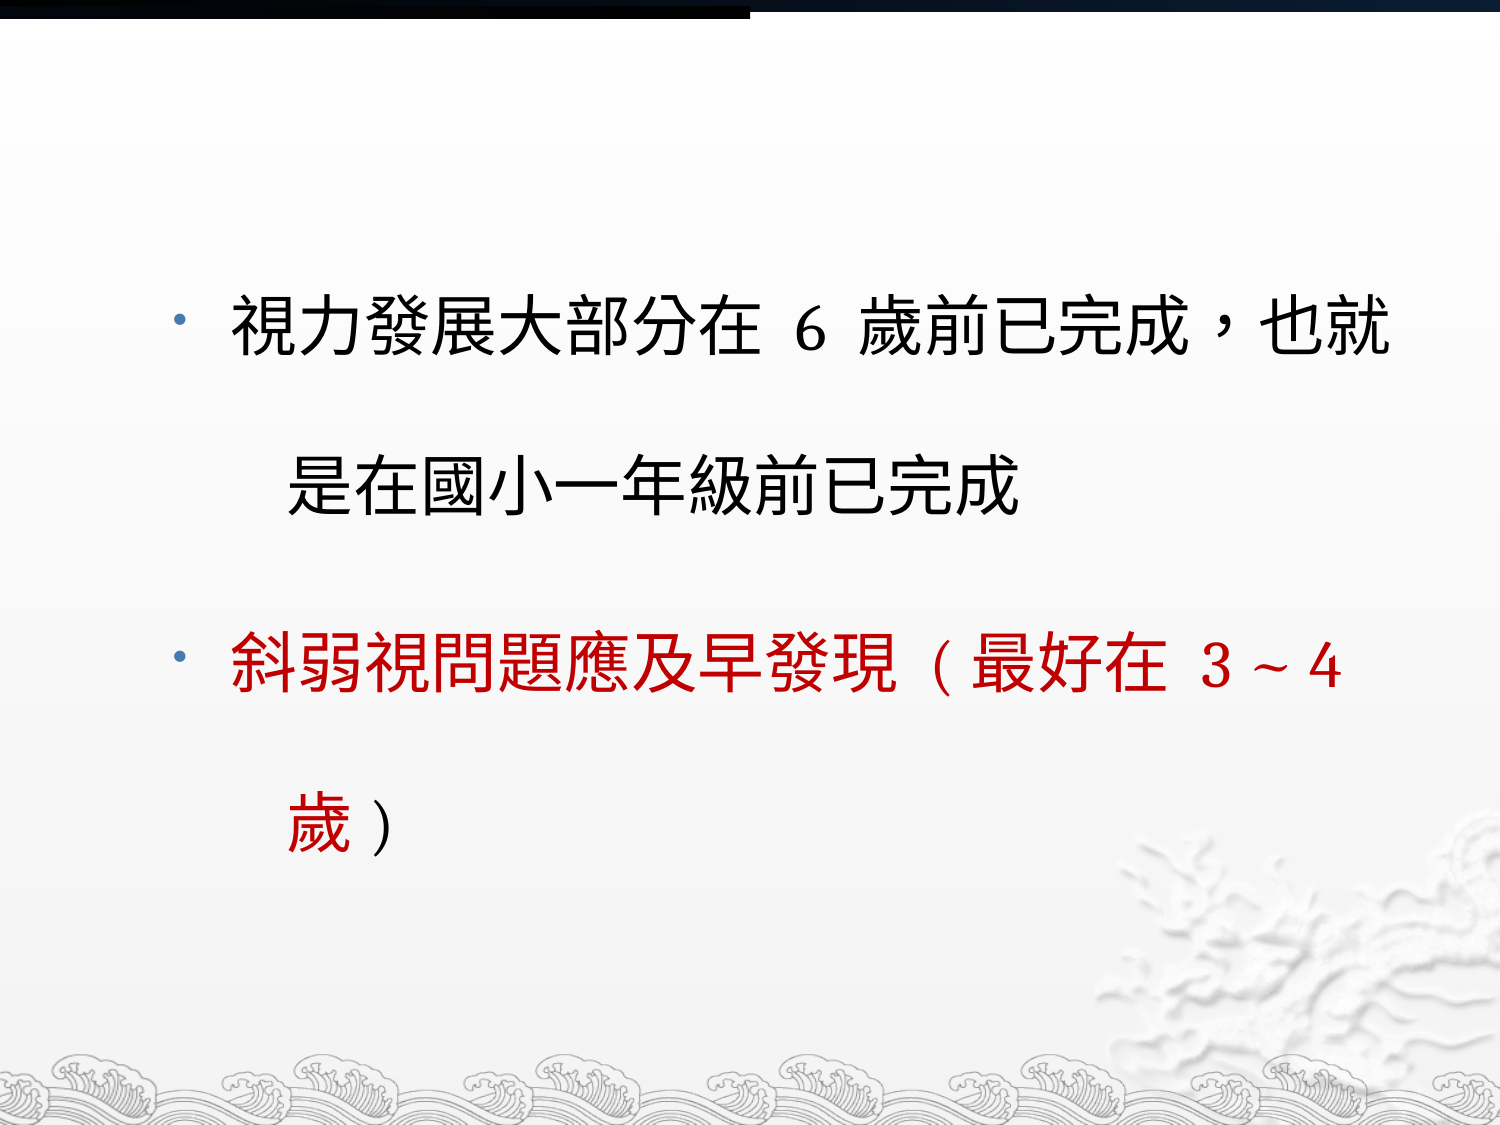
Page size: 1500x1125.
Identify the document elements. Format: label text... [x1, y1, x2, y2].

list 視力發展大部分在 6 歲前已完成，也就是在國小一年級前已完成 斜弱視問題應及早發現 (最好在 3 ~ 4 歲) [159, 196, 1408, 872]
